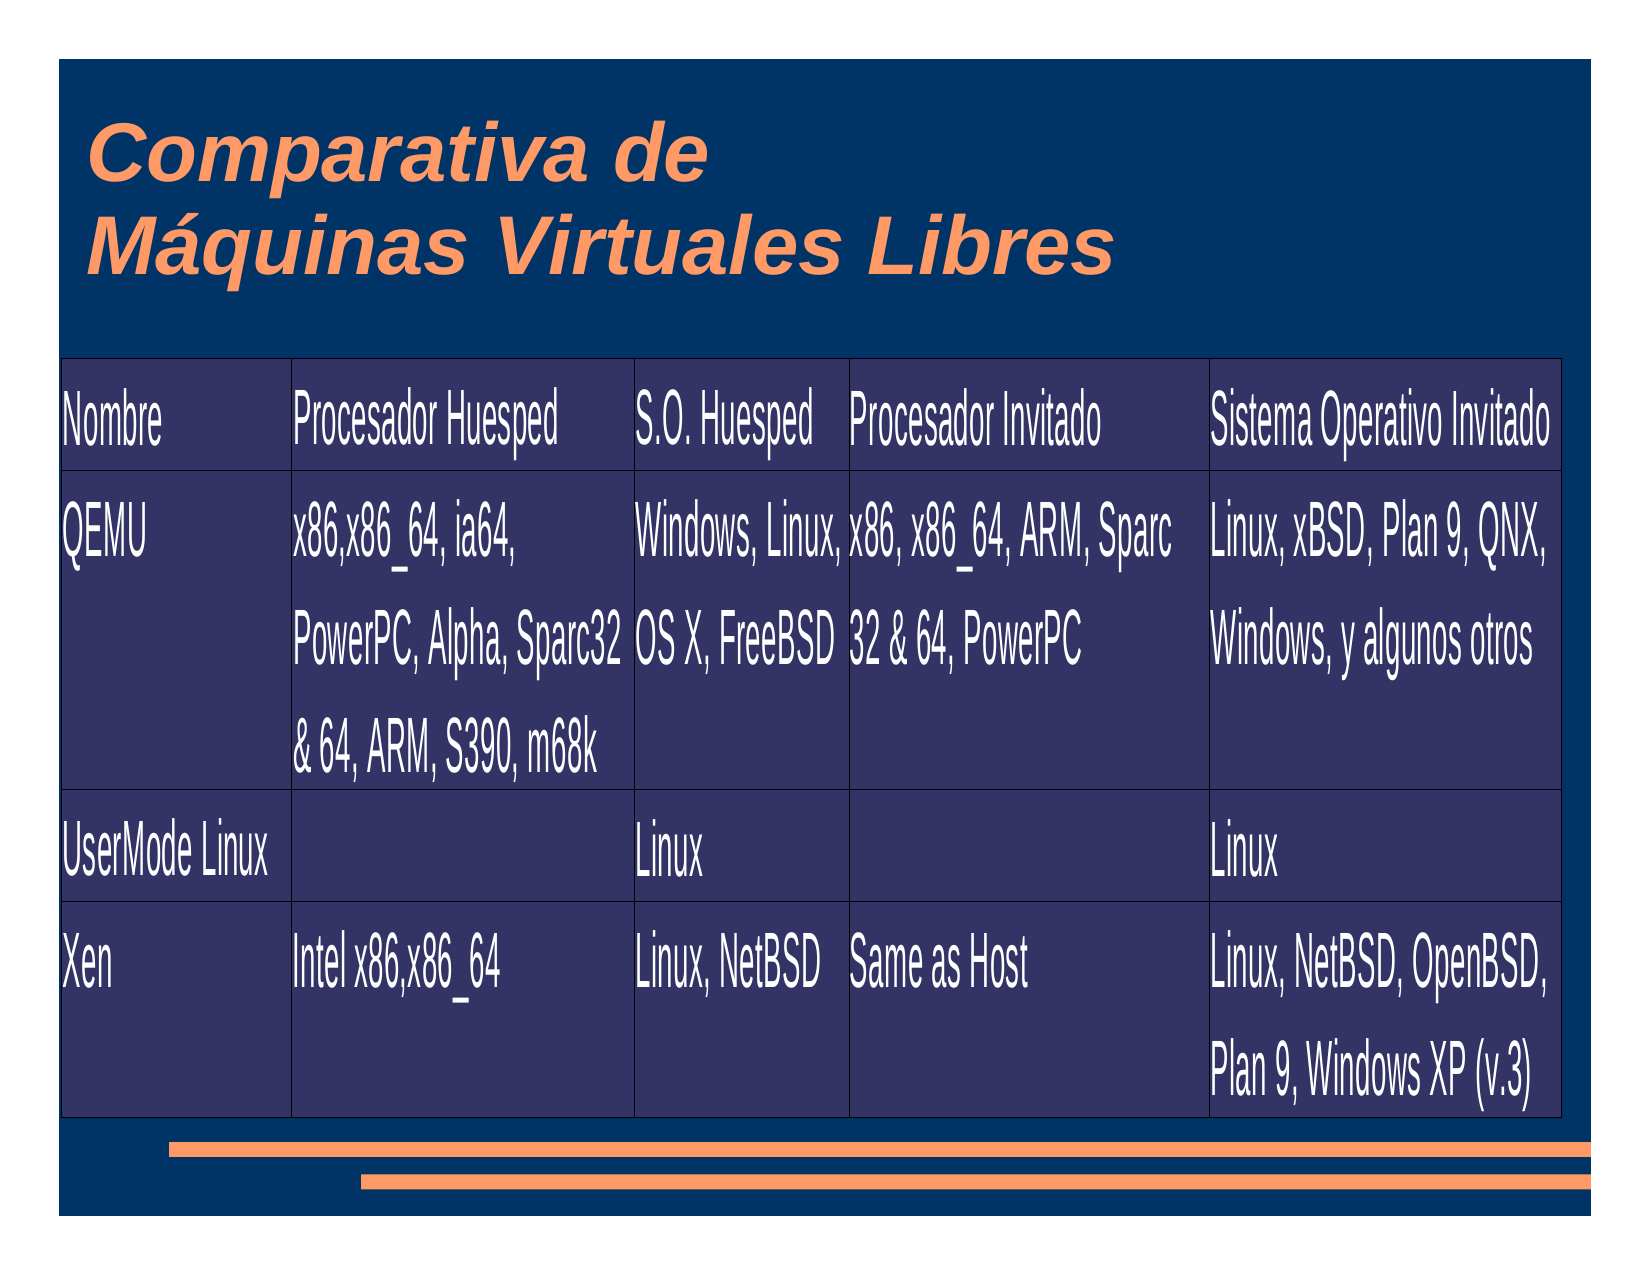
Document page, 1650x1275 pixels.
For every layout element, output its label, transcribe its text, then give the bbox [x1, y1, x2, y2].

title Comparativa de Máquinas Virtuales Libres [86, 81, 1564, 316]
chart [59, 353, 1564, 1123]
